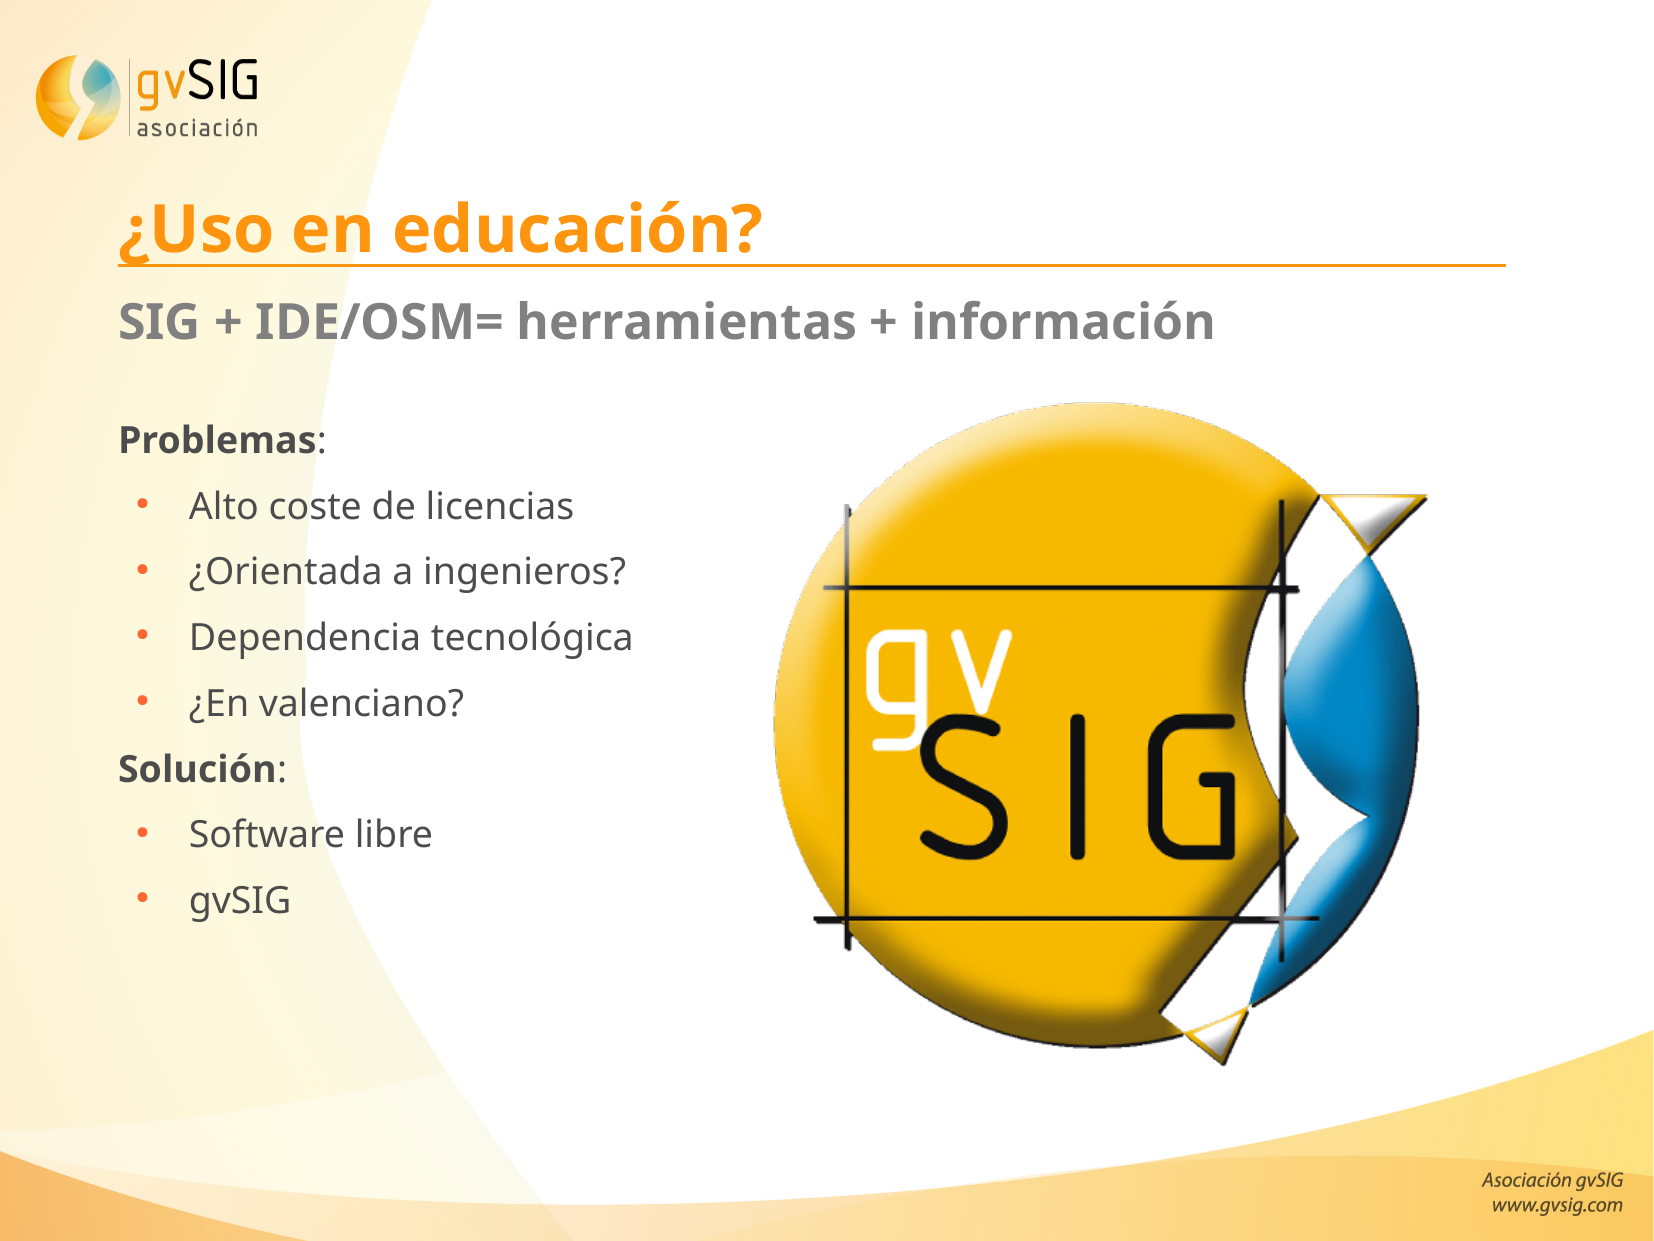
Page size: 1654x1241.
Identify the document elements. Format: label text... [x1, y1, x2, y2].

list Problemas: Alto coste de licencias ¿Orientada a ingenieros? Dependencia tecnológica ¿En valenciano? Solución: Software libre gvSIG [118, 413, 709, 1064]
title SIG + IDE/OSM= herramientas + información [118, 276, 1477, 365]
picture [0, 0, 1654, 1241]
title ¿Uso en educación? [118, 177, 1607, 276]
